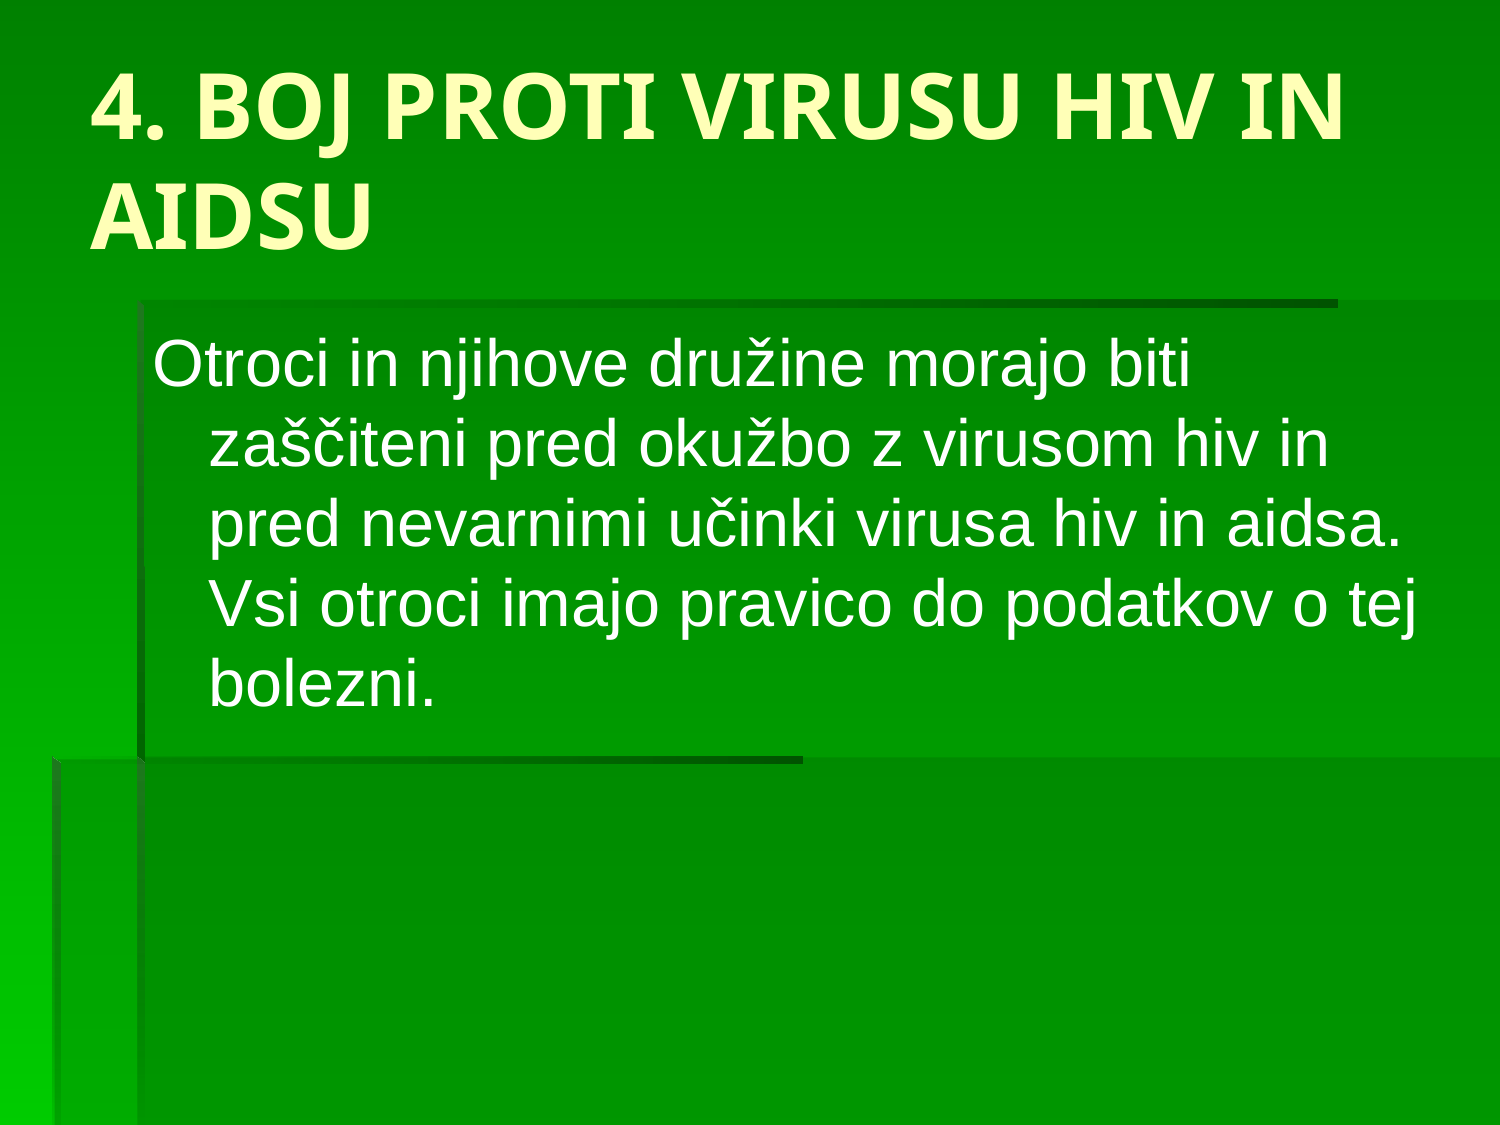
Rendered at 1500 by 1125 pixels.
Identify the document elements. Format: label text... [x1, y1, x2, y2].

list Otroci in njihove družine morajo biti zaščiteni pred okužbo z virusom hiv in pred nevarnimi učinki virusa hiv in aidsa. Vsi otroci imajo pravico do podatkov o tej bolezni. [137, 312, 1451, 1000]
title 4. BOJ PROTI VIRUSU HIV IN AIDSU [75, 40, 1451, 275]
